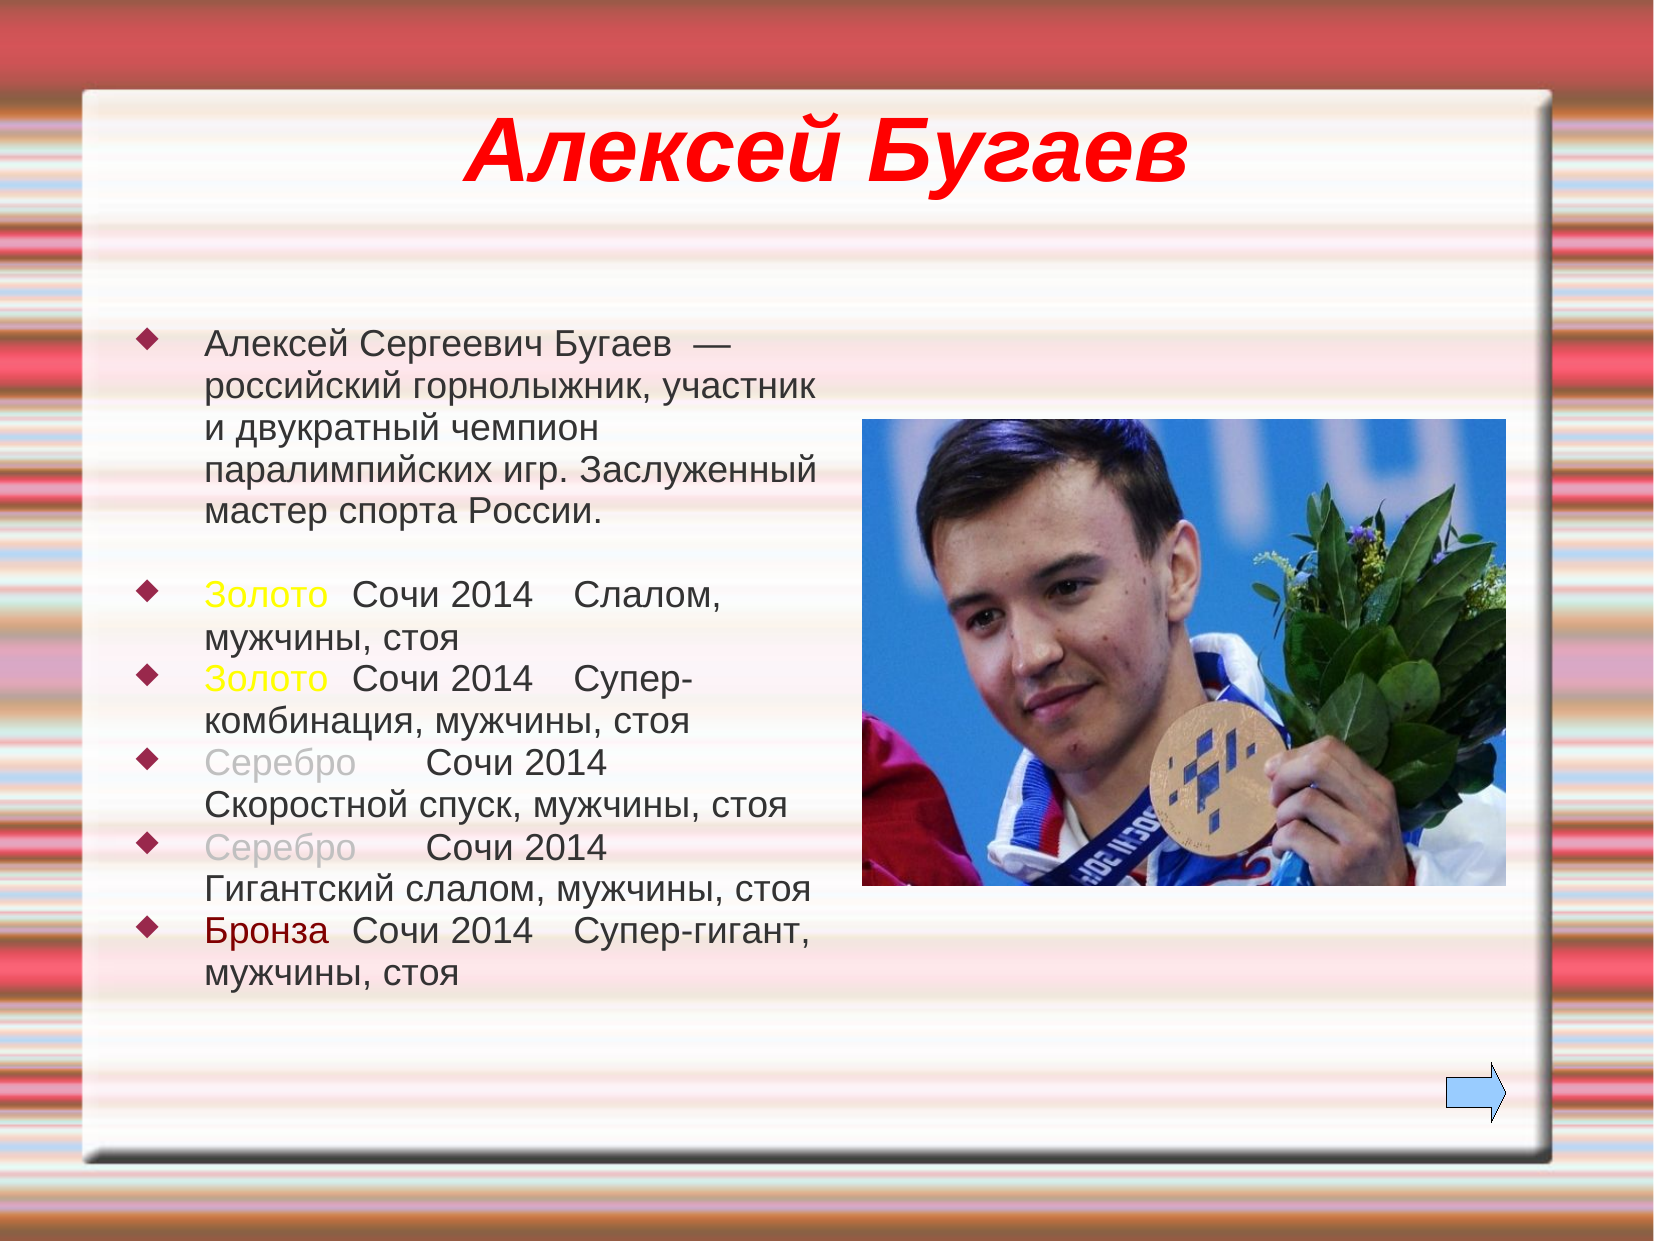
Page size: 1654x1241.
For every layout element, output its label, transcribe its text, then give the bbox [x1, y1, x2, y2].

text_box [1446, 1062, 1506, 1123]
picture [0, 0, 1654, 1241]
title Алексей Бугаев [121, 53, 1534, 247]
list Алексей Сергеевич Бугаев — российский горнолыжник, участник и двукратный чемпион паралимпийских игр. Заслуженный мастер спорта России. Золото Сочи 2014 Слалом, мужчины, стоя Золото Сочи 2014 Супер-комбинация, мужчины, стоя Серебро Сочи 2014 Скоростной спуск, мужчины, стоя Серебро Сочи 2014 Гигантский слалом, мужчины, стоя Бронза Сочи 2014 Супер-гигант, мужчины, стоя [121, 322, 824, 1118]
